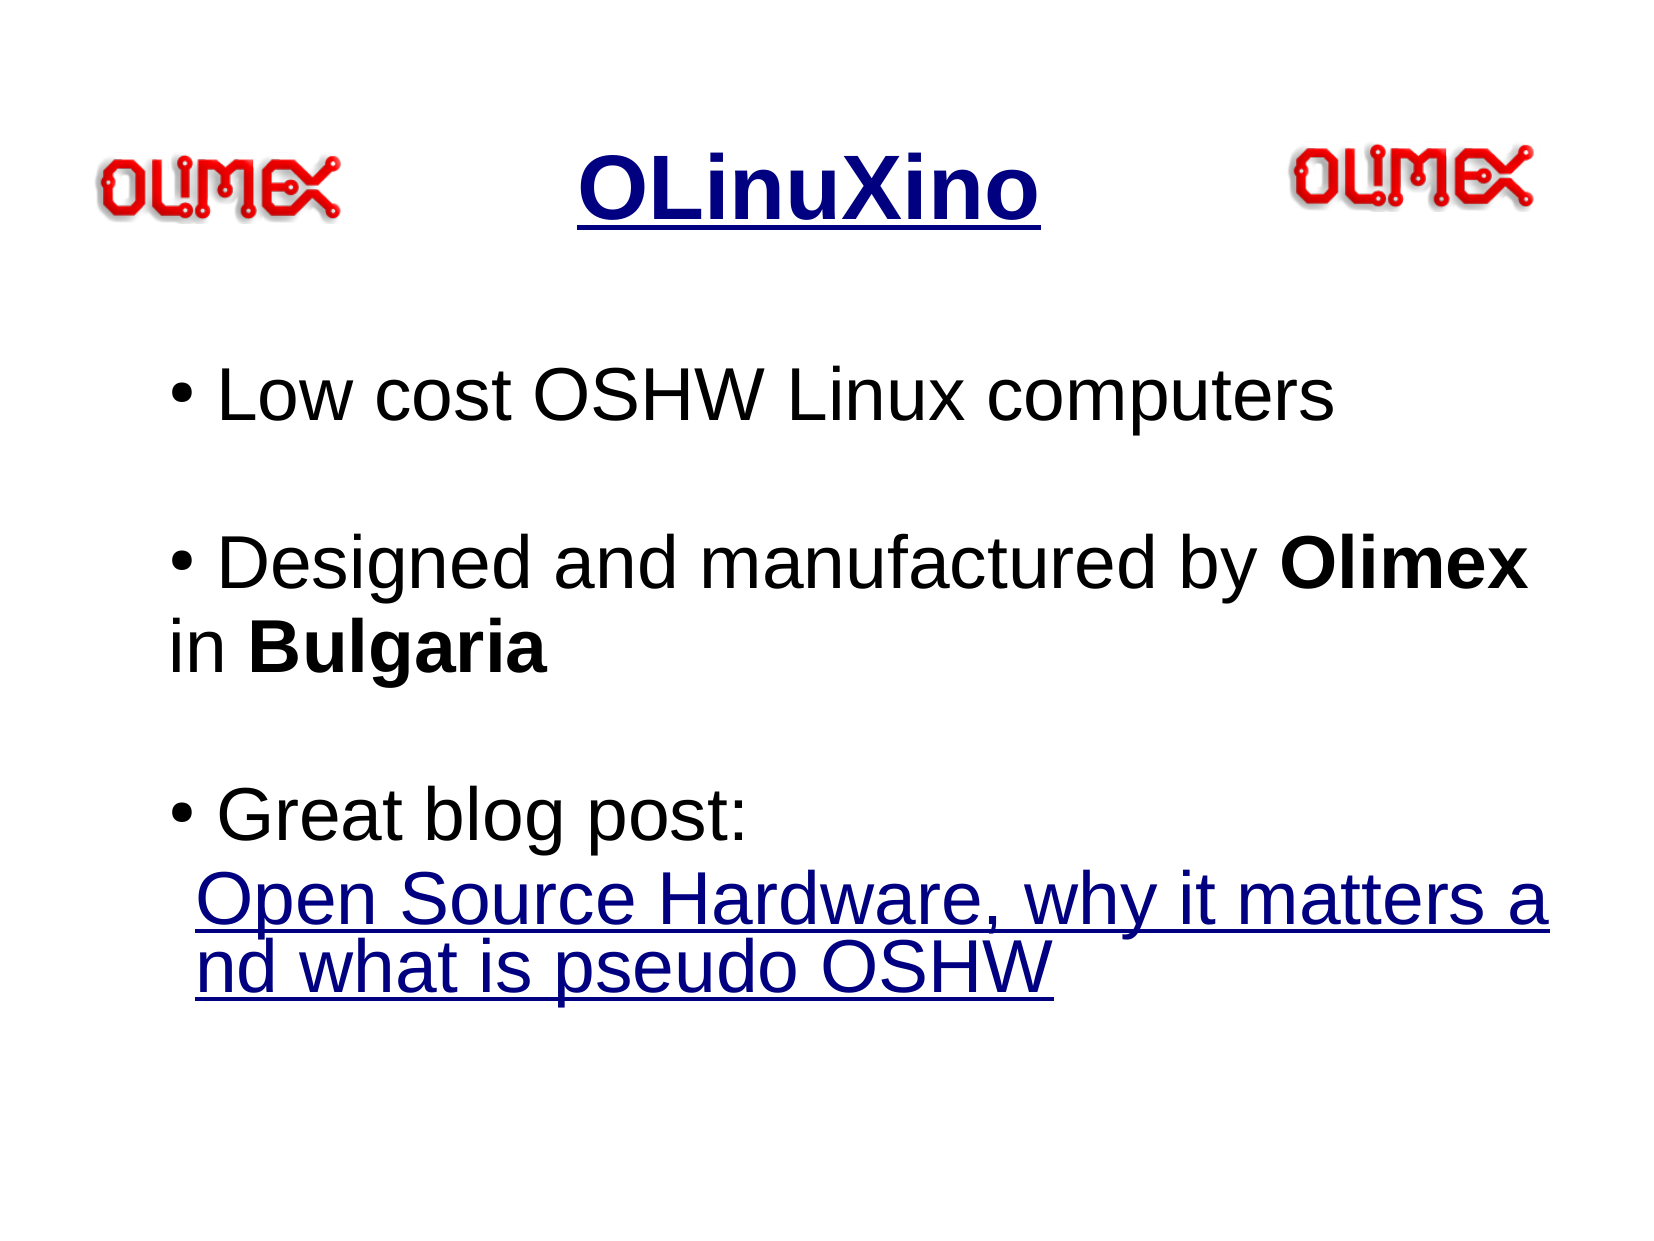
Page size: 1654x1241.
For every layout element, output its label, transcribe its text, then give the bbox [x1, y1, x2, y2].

picture [1278, 138, 1551, 212]
picture [85, 149, 358, 224]
text_box Low cost OSHW Linux computers Designed and manufactured by Olimex in Bulgaria Great blog post: Open Source Hardware, why it matters and what is pseudo OSHW [168, 154, 1559, 1223]
title OLinuXino [65, 102, 1554, 275]
